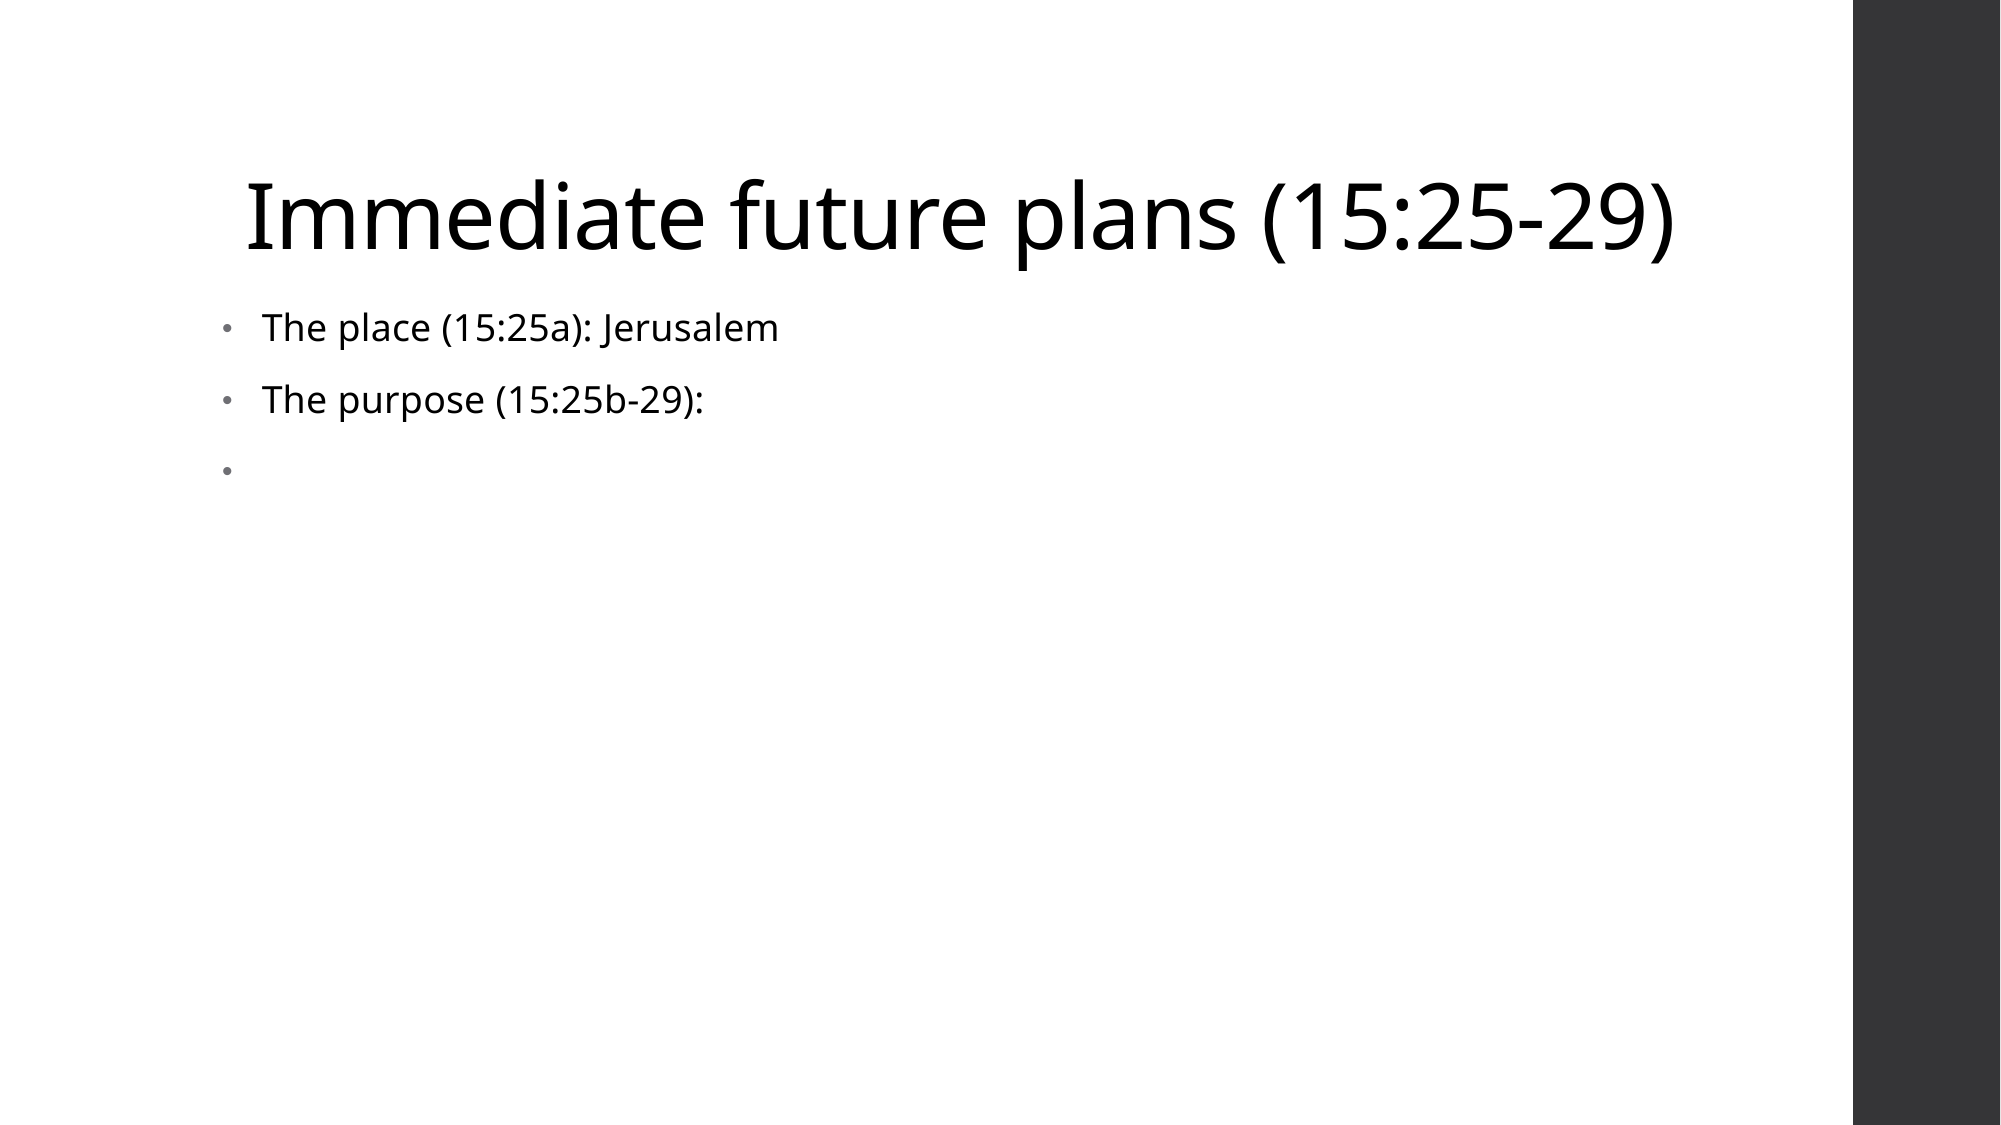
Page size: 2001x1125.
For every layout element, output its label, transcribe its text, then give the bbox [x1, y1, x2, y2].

title Immediate future plans (15:25-29) [206, 60, 1797, 278]
list The place (15:25a): Jerusalem The purpose (15:25b-29): [206, 299, 1617, 1014]
